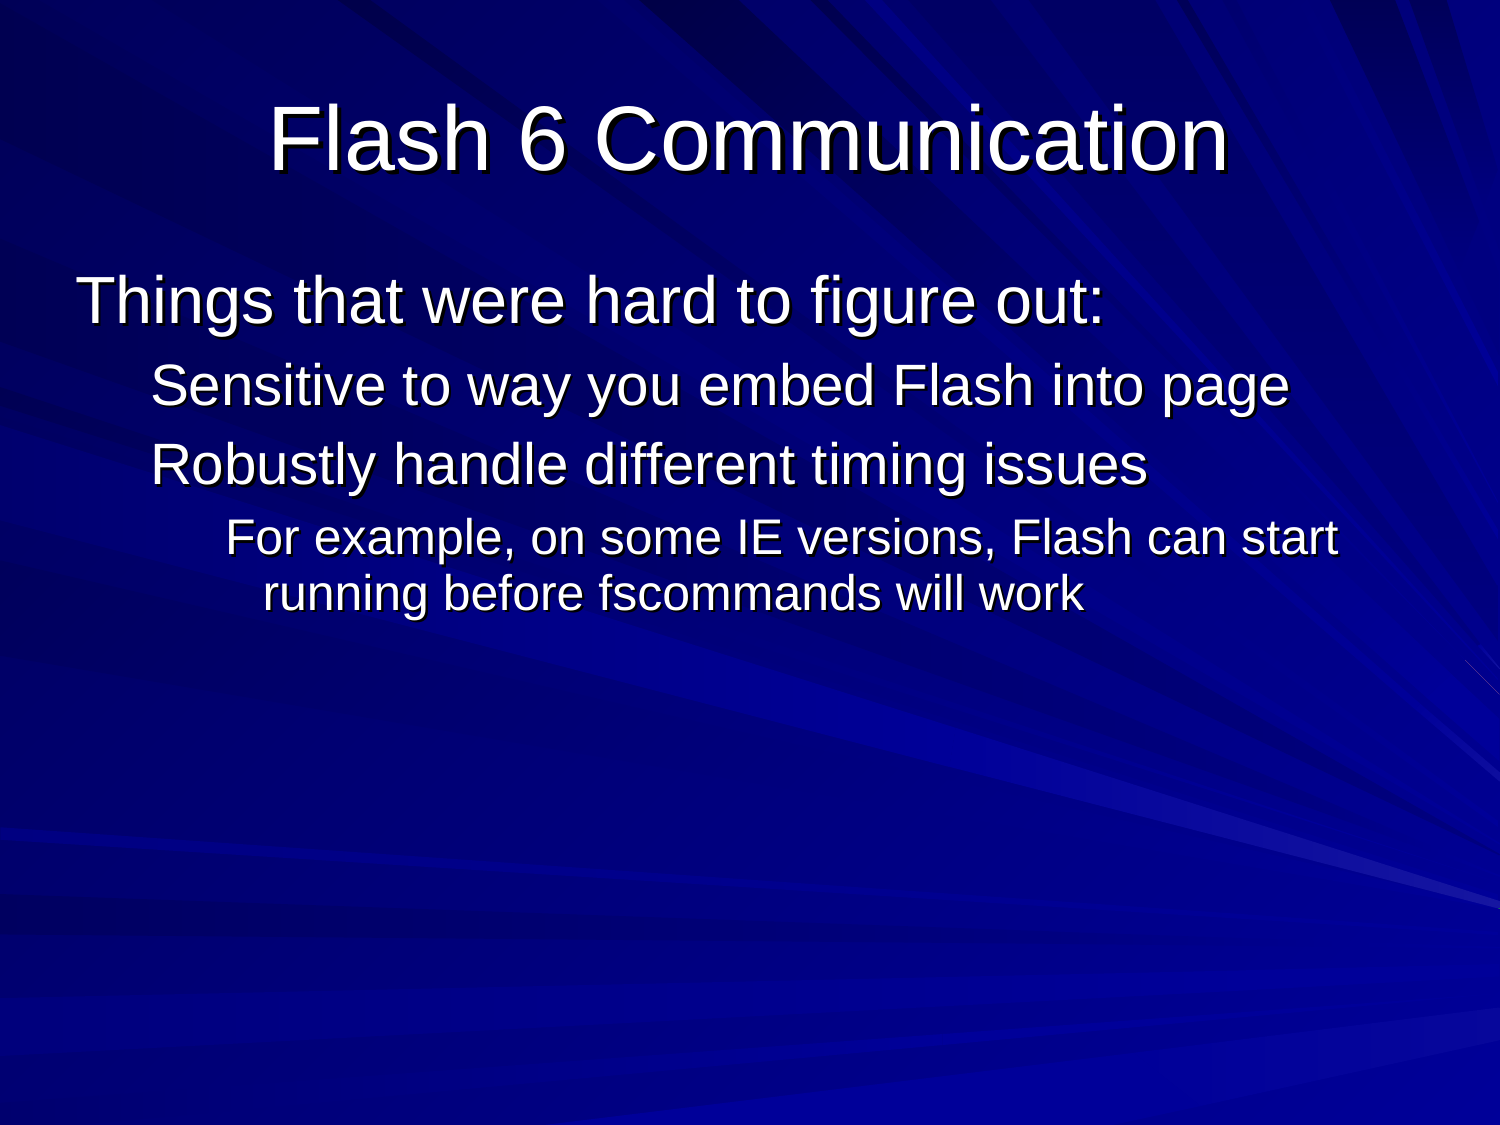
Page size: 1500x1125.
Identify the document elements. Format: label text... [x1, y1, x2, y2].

list Things that were hard to figure out: Sensitive to way you embed Flash into page Robustly handle different timing issues For example, on some IE versions, Flash can start running before fscommands will work [75, 263, 1425, 993]
title Flash 6 Communication [75, 51, 1425, 226]
